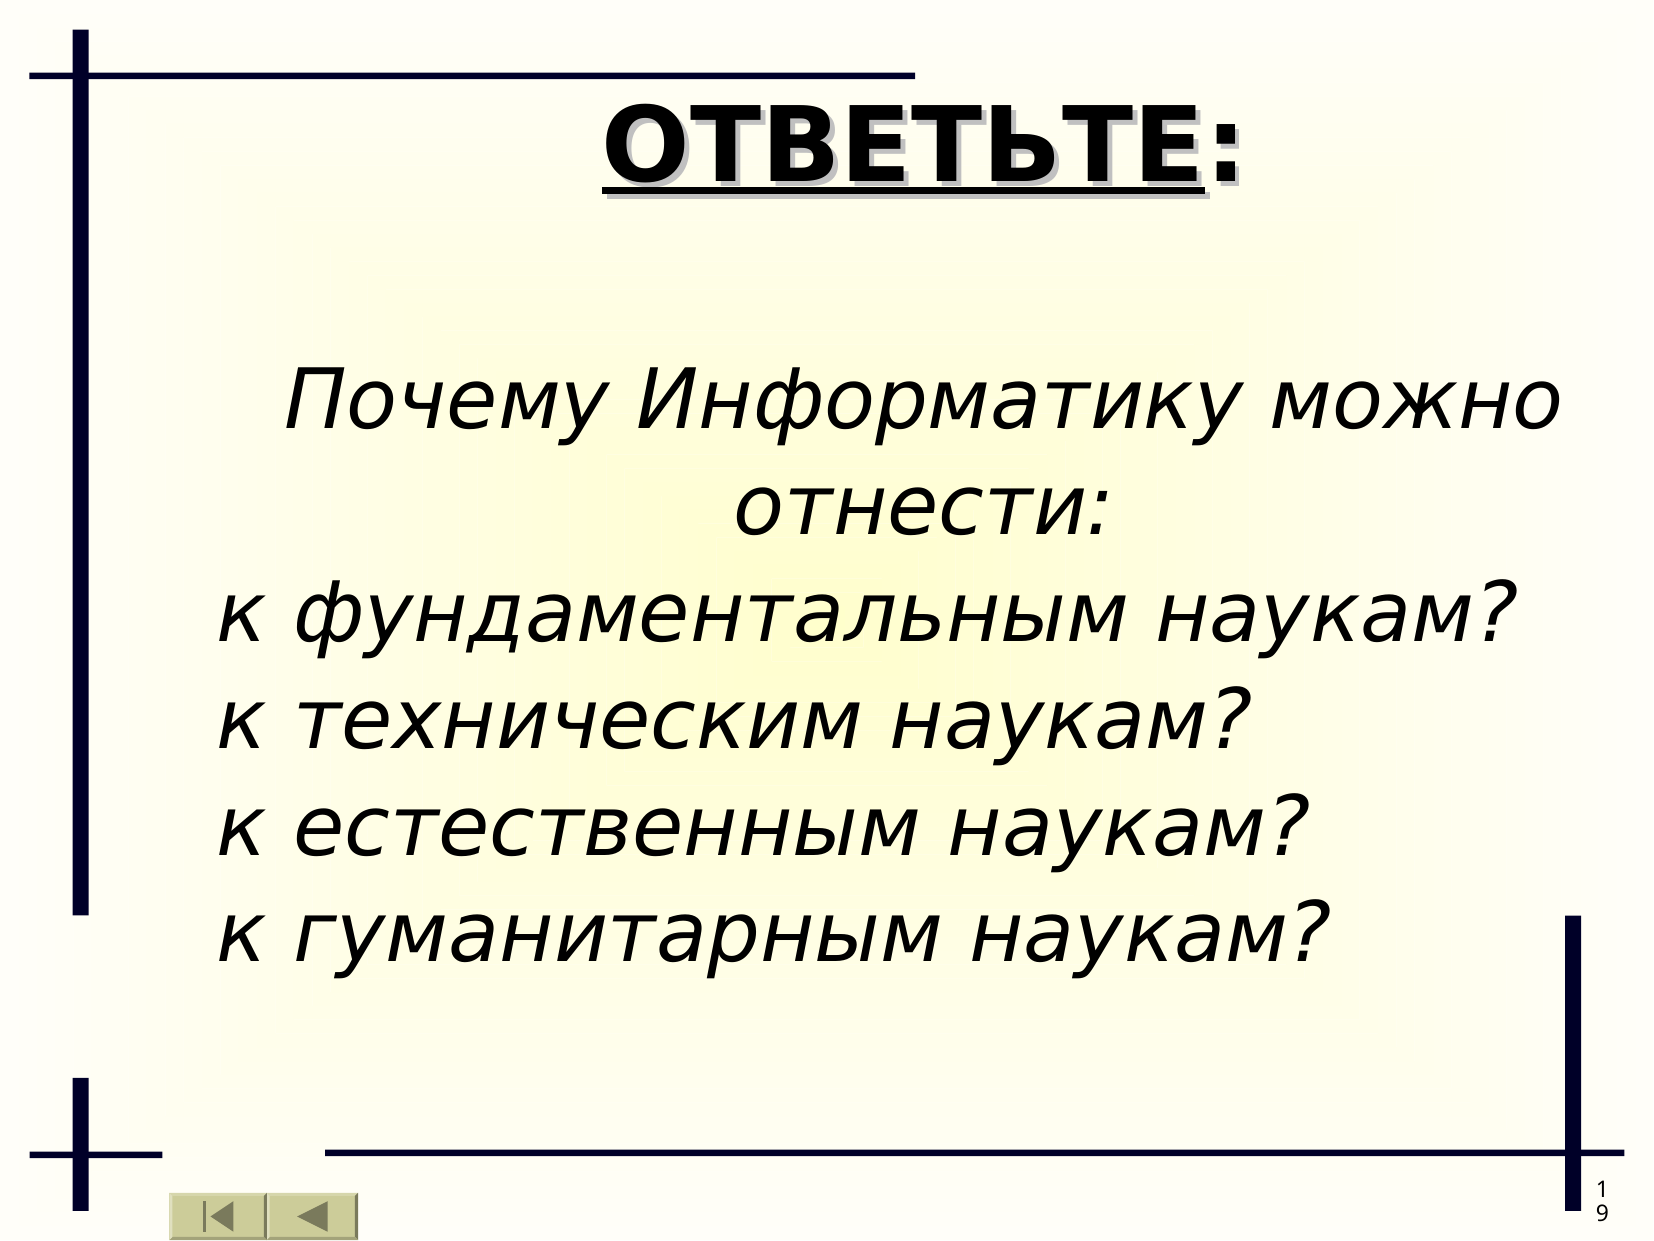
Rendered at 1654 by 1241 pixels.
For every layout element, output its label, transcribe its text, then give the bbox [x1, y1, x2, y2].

text_box [170, 1192, 359, 1241]
text_box ОТВЕТЬТЕ: [195, 76, 1654, 214]
text_box Почему Информатику можно отнести: к фундаментальным наукам? к техническим наукам? к естественным наукам? к гуманитарным наукам? [201, 333, 1648, 990]
